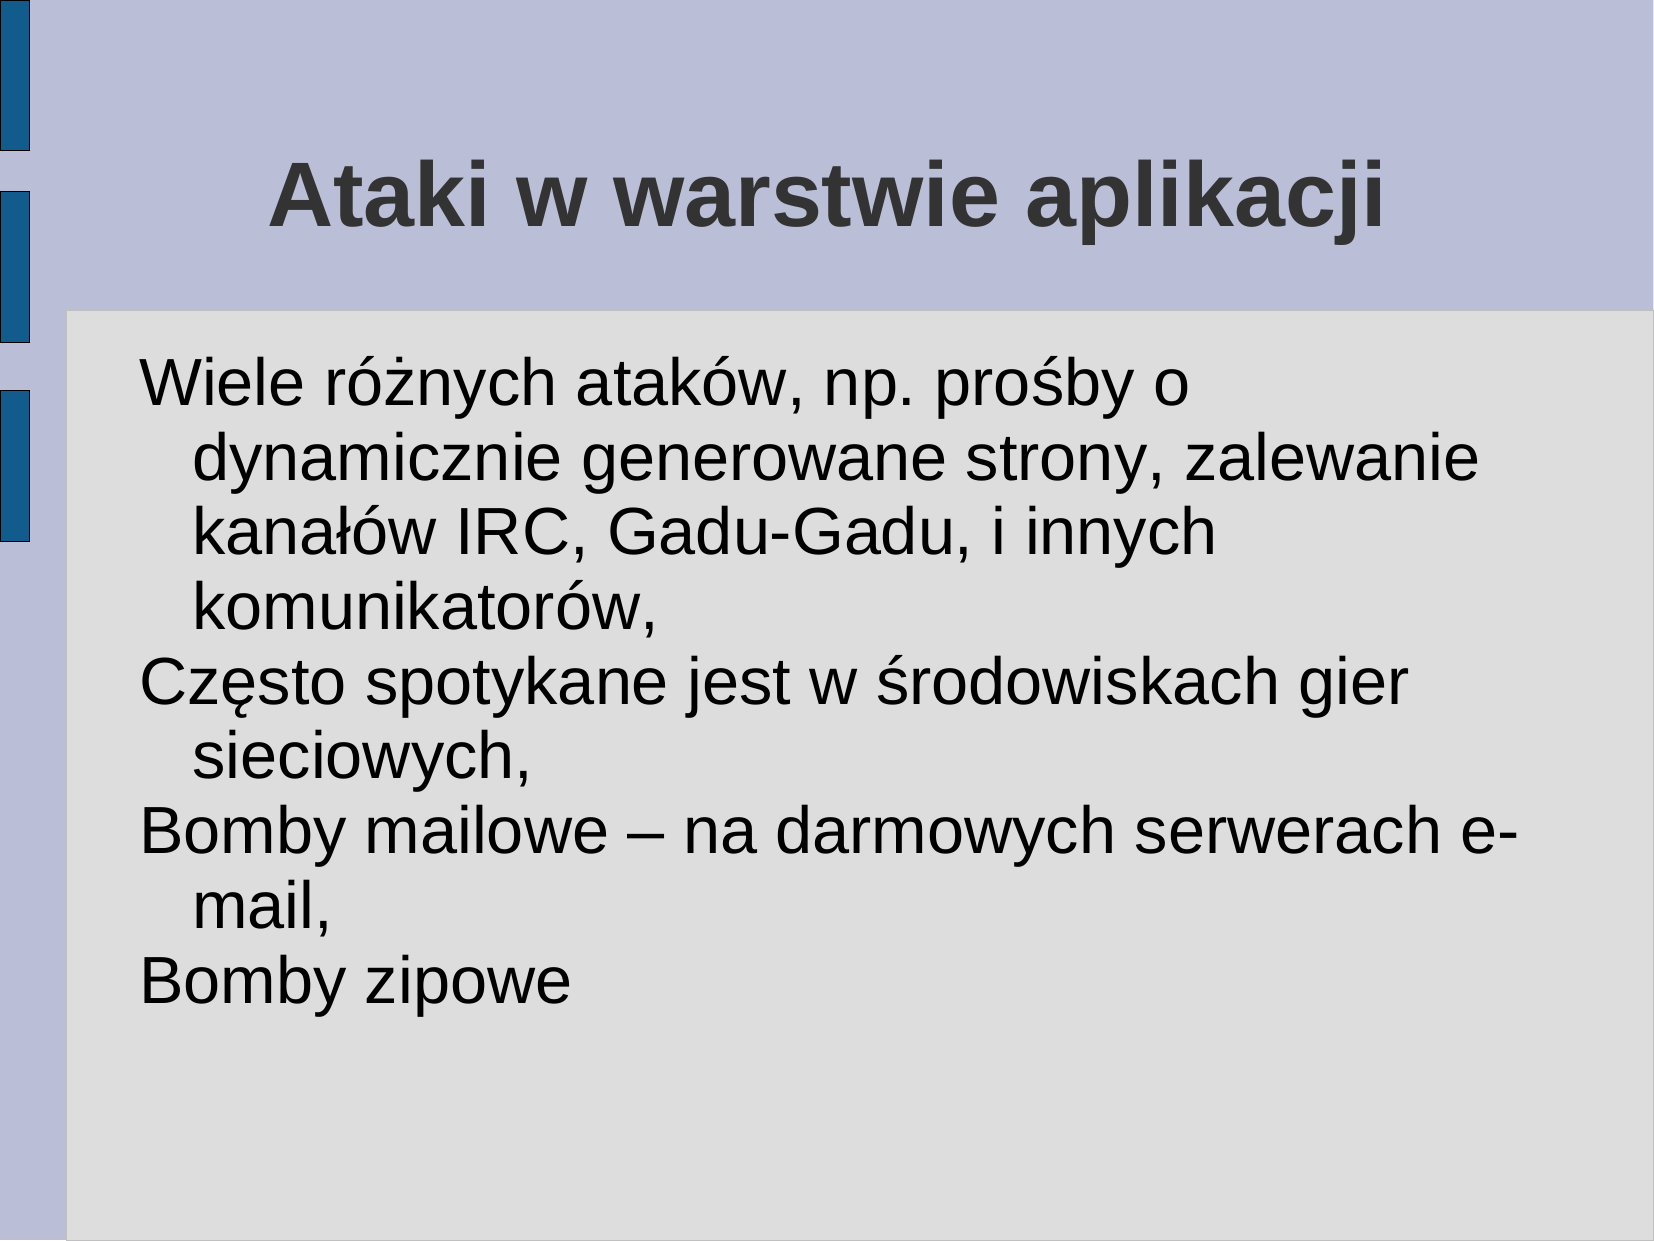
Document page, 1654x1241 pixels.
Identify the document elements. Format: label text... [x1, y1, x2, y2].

list Wiele różnych ataków, np. prośby o dynamicznie generowane strony, zalewanie kanałów IRC, Gadu-Gadu, i innych komunikatorów, Często spotykane jest w środowiskach gier sieciowych, Bomby mailowe – na darmowych serwerach e-mail, Bomby zipowe [121, 344, 1534, 1127]
title Ataki w warstwie aplikacji [121, 91, 1534, 299]
